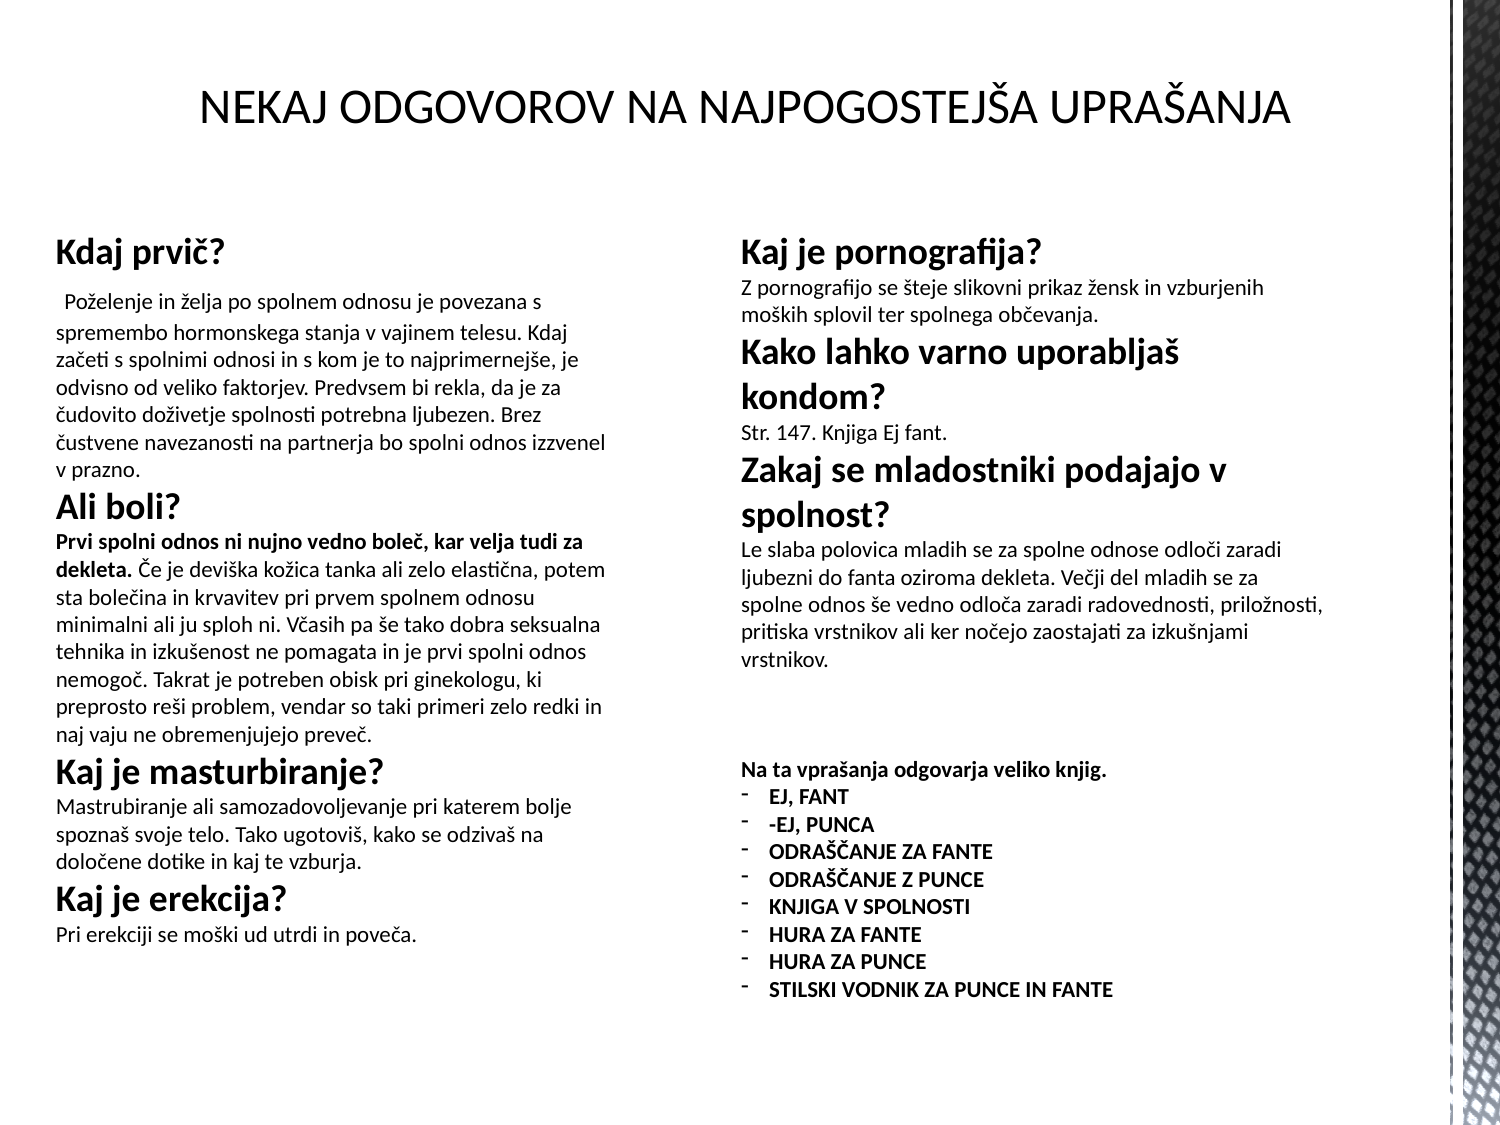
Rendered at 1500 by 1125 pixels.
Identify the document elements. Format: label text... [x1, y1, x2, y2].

text_box Kaj je pornografija? Z pornografijo se šteje slikovni prikaz žensk in vzburjenih moških splovil ter spolnega občevanja. Kako lahko varno uporabljaš kondom? Str. 147. Knjiga Ej fant. Zakaj se mladostniki podajajo v spolnost? Le slaba polovica mladih se za spolne odnose odloči zaradi ljubezni do fanta oziroma dekleta. Večji del mladih se za spolne odnos še vedno odloča zaradi radovednosti, priložnosti, pritiska vrstnikov ali ker nočejo zaostajati za izkušnjami vrstnikov. Na ta vprašanja odgovarja veliko knjig. EJ, FANT -EJ, PUNCA ODRAŠČANJE ZA FANTE ODRAŠČANJE Z PUNCE KNJIGA V SPOLNOSTI HURA ZA FANTE HURA ZA PUNCE STILSKI VODNIK ZA PUNCE IN FANTE [726, 219, 1341, 1010]
text_box Kdaj prvič? Poželenje in želja po spolnem odnosu je povezana s spremembo hormonskega stanja v vajinem telesu. Kdaj začeti s spolnimi odnosi in s kom je to najprimernejše, je odvisno od veliko faktorjev. Predvsem bi rekla, da je za čudovito doživetje spolnosti potrebna ljubezen. Brez čustvene navezanosti na partnerja bo spolni odnos izzvenel v prazno. Ali boli? Prvi spolni odnos ni nujno vedno boleč, kar velja tudi za dekleta. Če je deviška kožica tanka ali zelo elastična, potem sta bolečina in krvavitev pri prvem spolnem odnosu minimalni ali ju sploh ni. Včasih pa še tako dobra seksualna tehnika in izkušenost ne pomagata in je prvi spolni odnos nemogoč. Takrat je potreben obisk pri ginekologu, ki preprosto reši problem, vendar so taki primeri zelo redki in naj vaju ne obremenjujejo preveč. Kaj je masturbiranje? Mastrubiranje ali samozadovoljevanje pri katerem bolje spoznaš svoje telo. Tako ugotoviš, kako se odzivaš na določene dotike in kaj te vzburja. Kaj je erekcija? Pri erekciji se moški ud utrdi in poveča. [41, 219, 632, 955]
picture [1447, 0, 1500, 1125]
text_box NEKAJ ODGOVOROV NA NAJPOGOSTEJŠA UPRAŠANJA [185, 66, 1320, 142]
